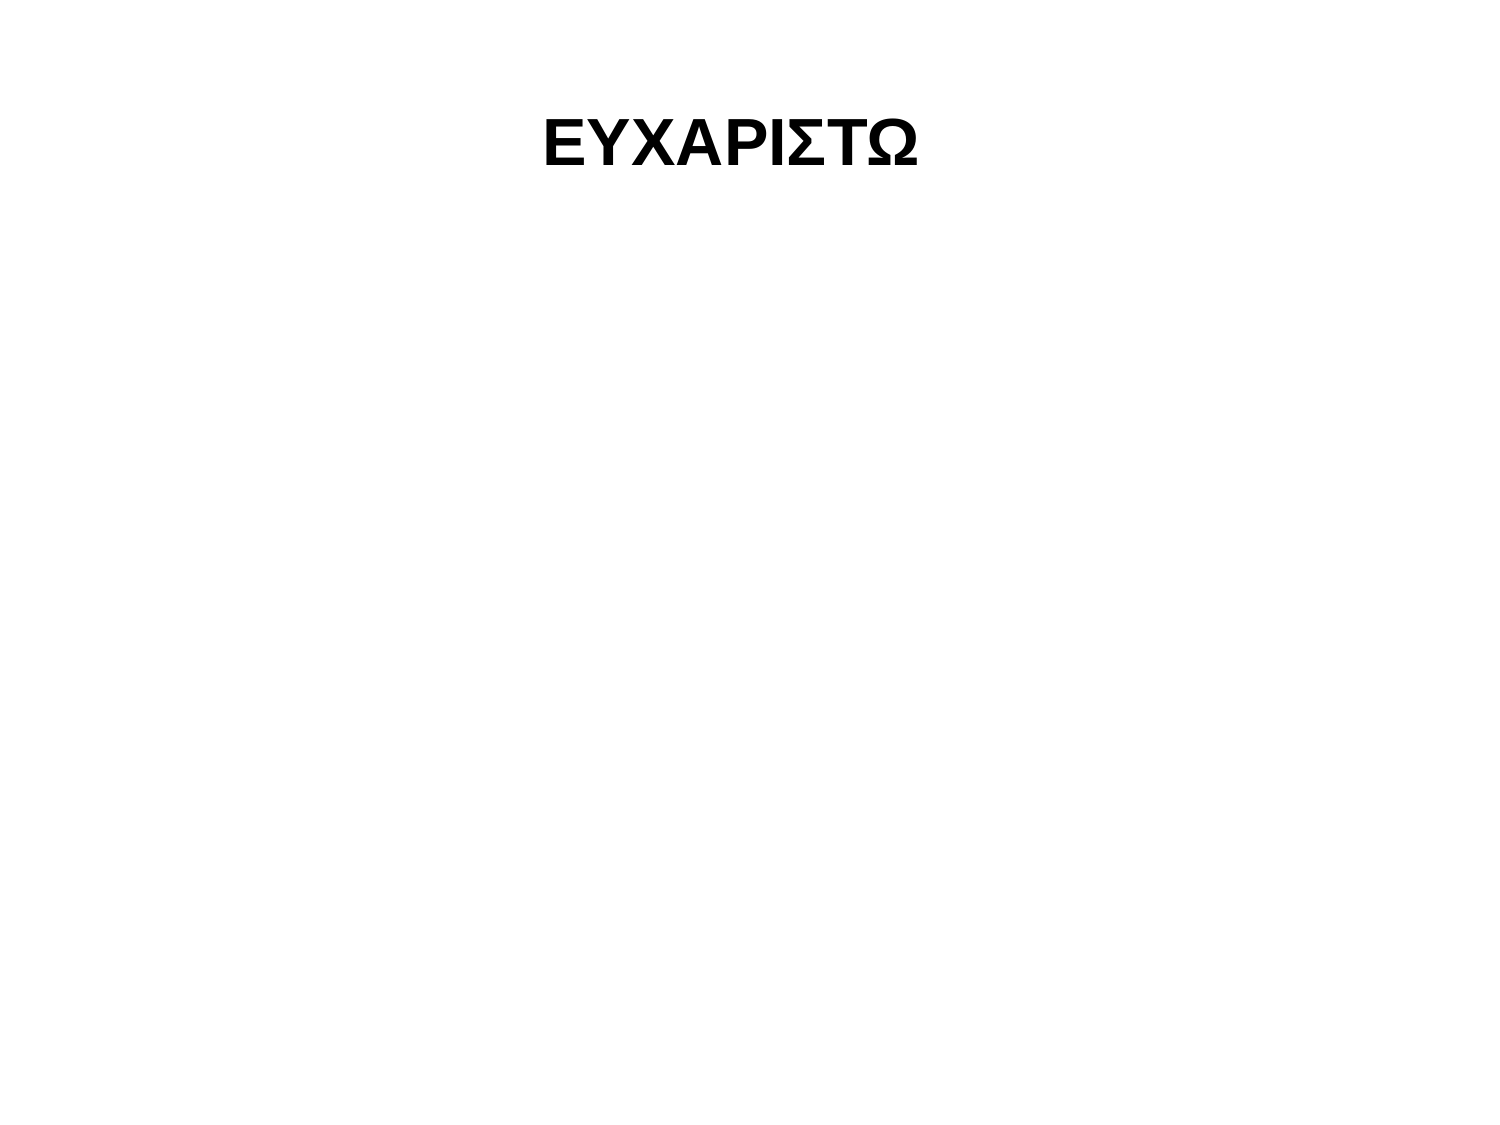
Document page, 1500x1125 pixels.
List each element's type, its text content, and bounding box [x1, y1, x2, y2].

title ΕΥΧΑΡΙΣΤΩ [75, 45, 1425, 233]
